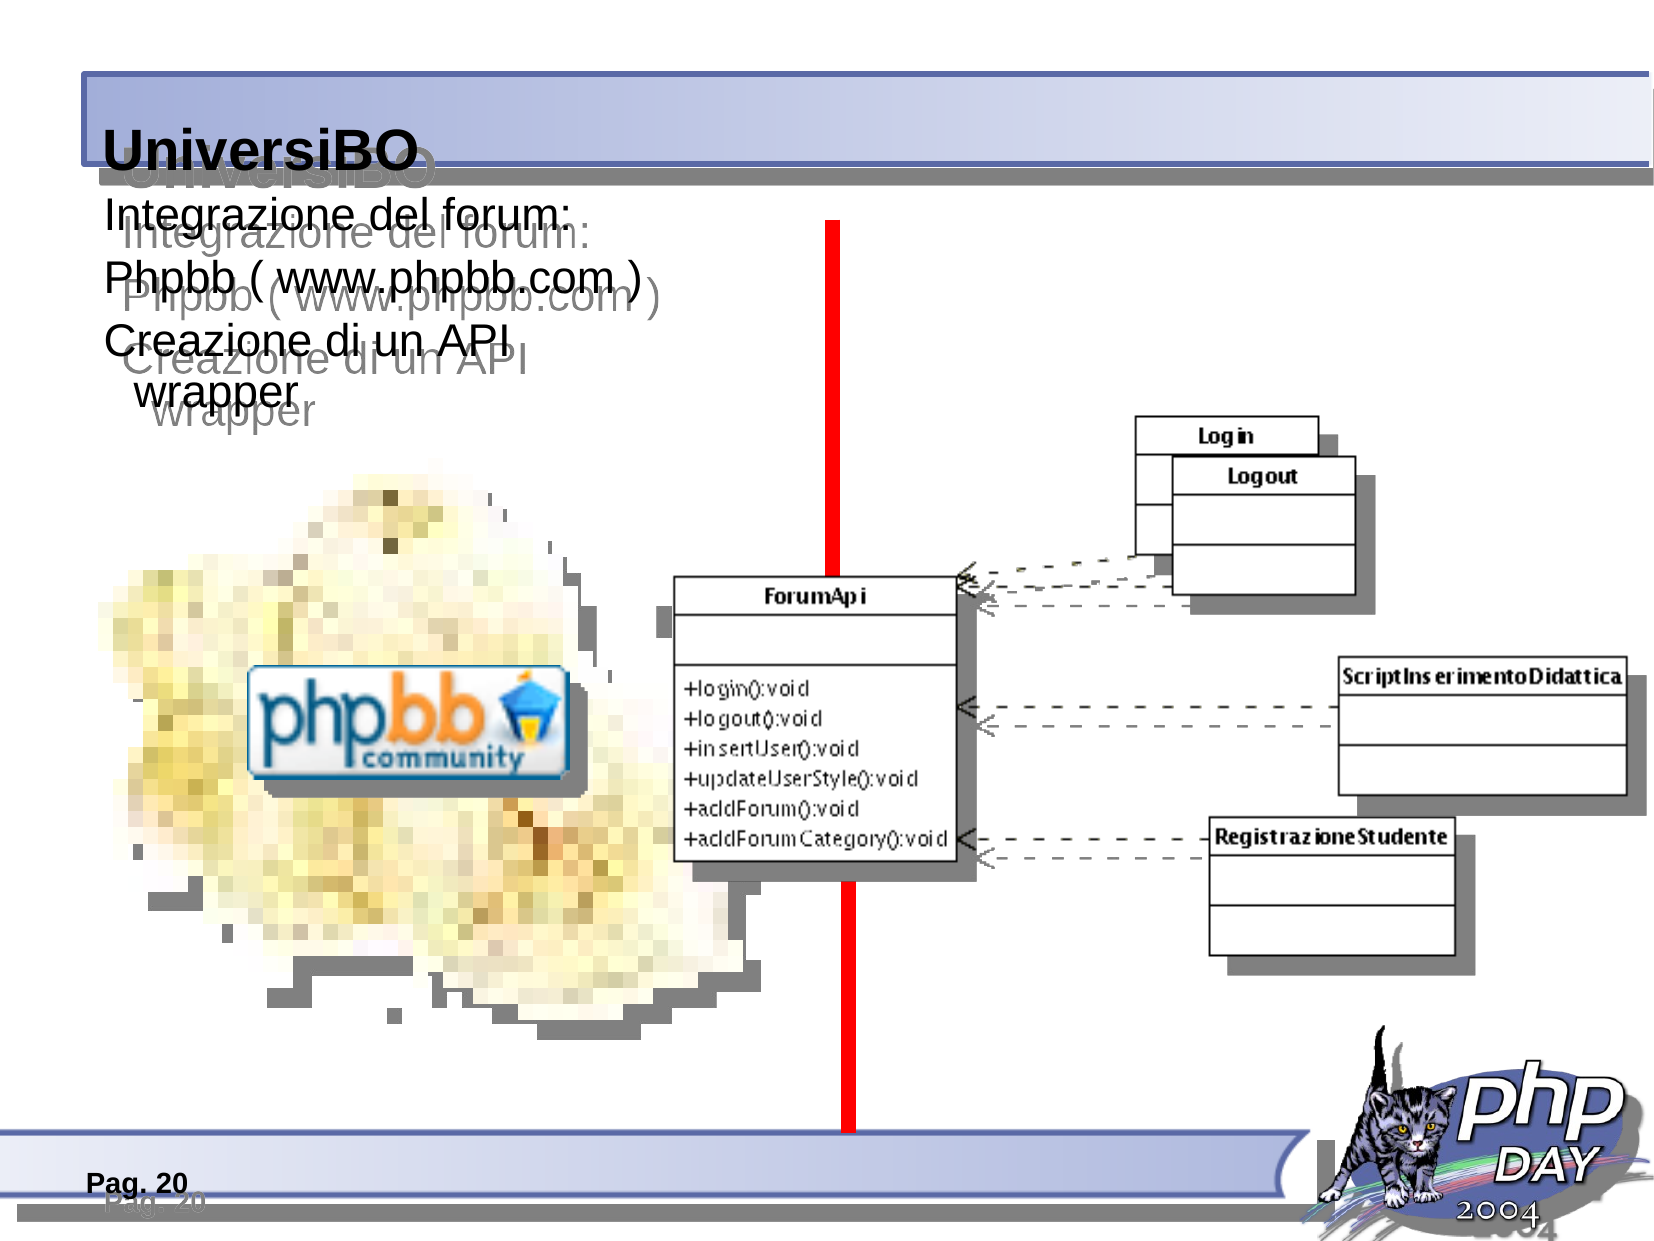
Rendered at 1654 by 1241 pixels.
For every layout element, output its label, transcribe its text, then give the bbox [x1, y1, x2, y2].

text_box Integrazione del forum: Phpbb ( www.phpbb.com ) Creazione di un API wrapper [81, 188, 1331, 554]
picture [110, 1195, 117, 1201]
picture [84, 406, 1654, 1037]
picture [0, 1025, 1652, 1233]
picture [126, 1180, 133, 1190]
picture [196, 1195, 201, 1204]
text_box UniversiBO [102, 85, 1394, 155]
picture [177, 1176, 183, 1190]
